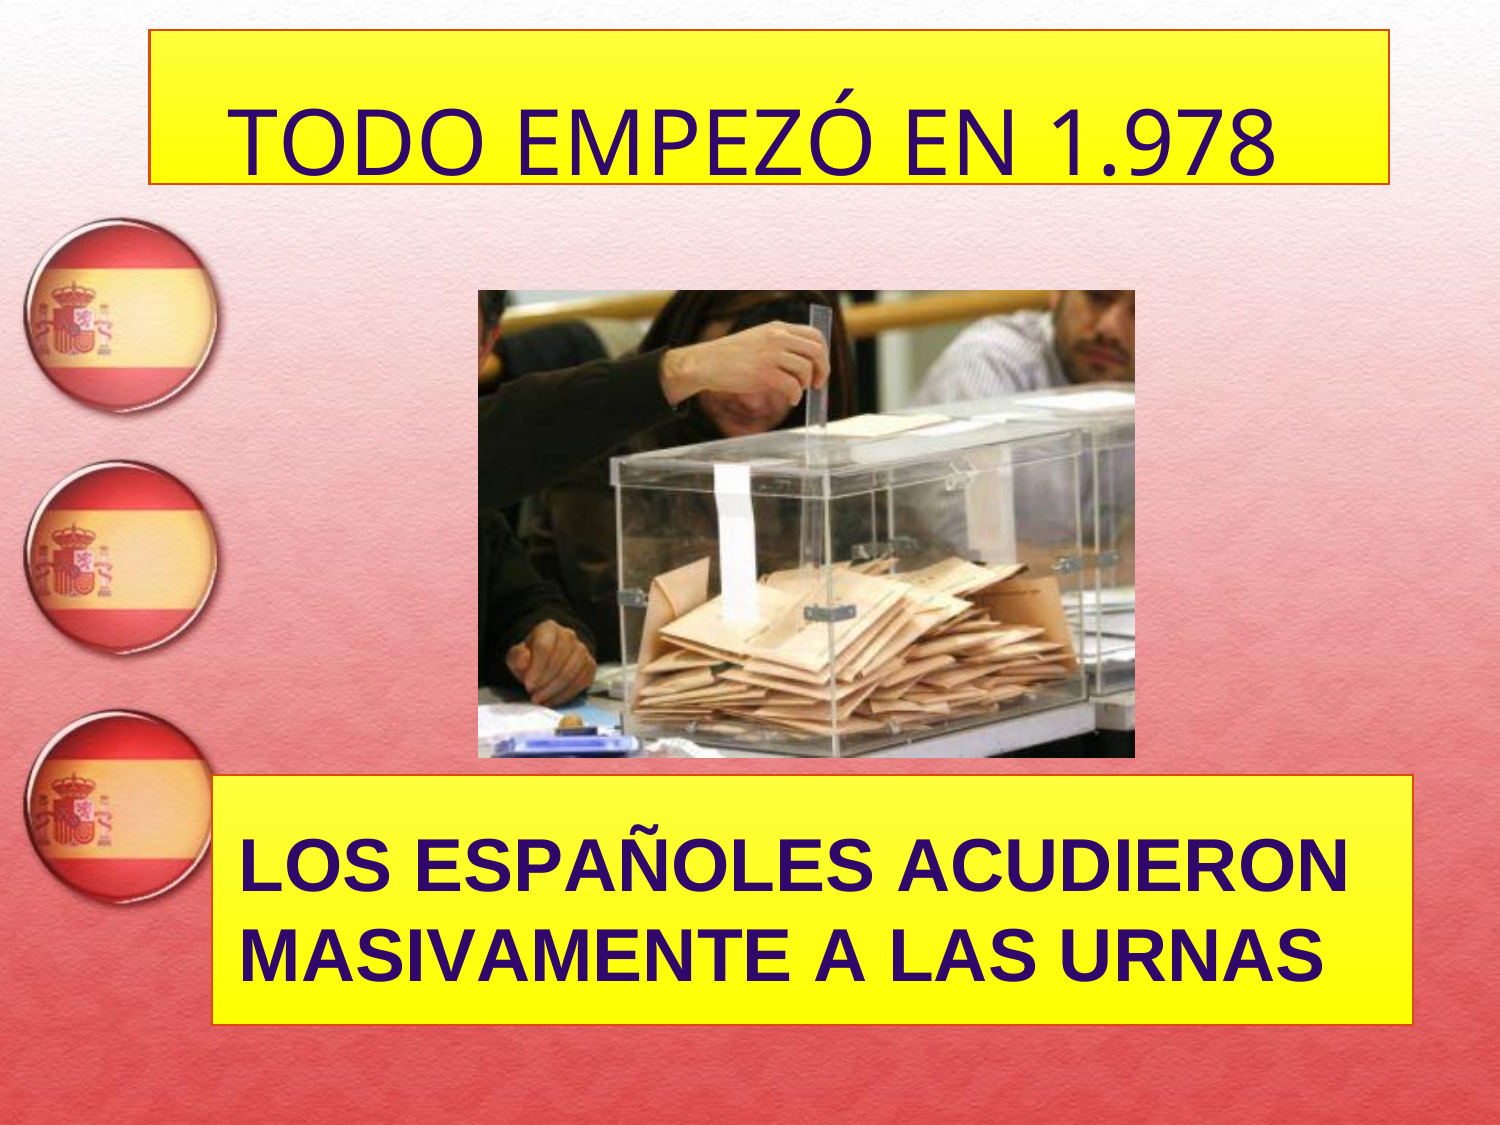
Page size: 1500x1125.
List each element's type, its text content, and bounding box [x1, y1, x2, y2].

text_box [212, 774, 1413, 1026]
text_box LOS ESPAÑOLES ACUDIERON MASIVAMENTE A LAS URNAS [224, 808, 1453, 1005]
title TODO EMPEZÓ EN 1.978 [212, 45, 1488, 233]
picture [0, 0, 1500, 1125]
text_box [149, 30, 1389, 184]
